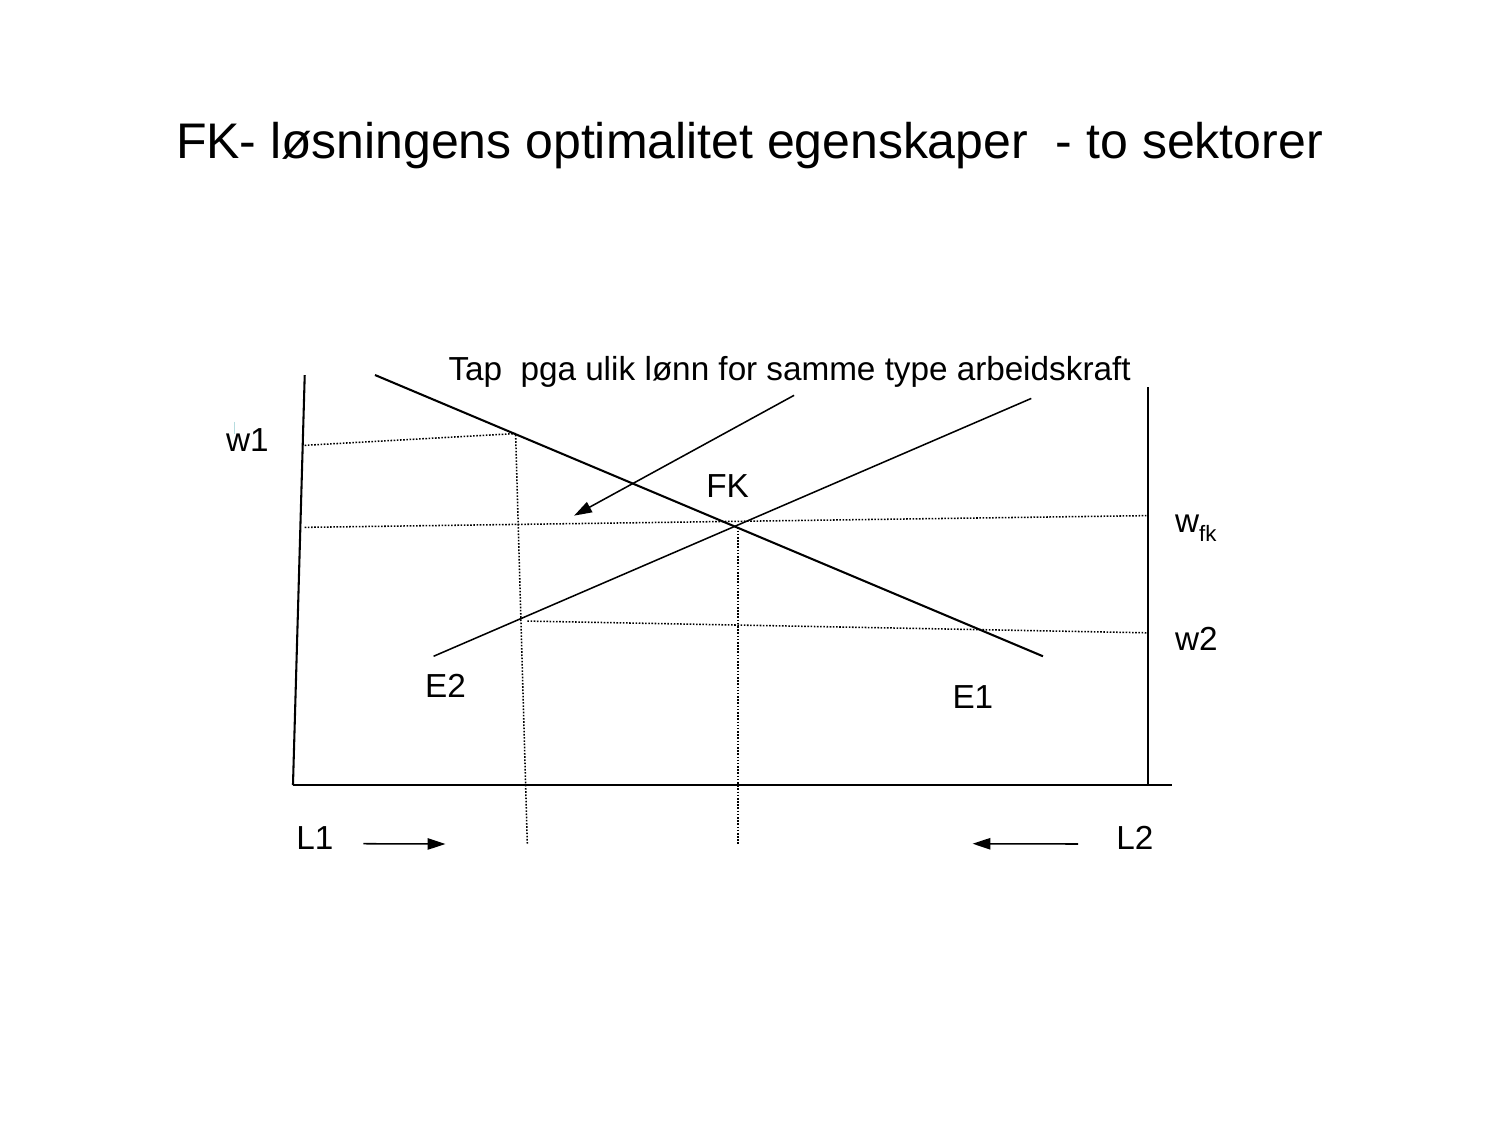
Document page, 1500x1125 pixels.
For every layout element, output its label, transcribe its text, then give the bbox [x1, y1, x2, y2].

text_box Tap pga ulik lønn for samme type arbeidskraft [433, 339, 1155, 396]
text_box w1 [210, 410, 285, 466]
text_box L2 [1101, 808, 1175, 865]
text_box wfk [1160, 492, 1254, 548]
text_box E1 [937, 667, 1042, 724]
title FK- løsningens optimalitet egenskaper - to sektorer [75, 45, 1426, 233]
text_box w2 [1160, 609, 1234, 665]
text_box FK [691, 457, 765, 513]
text_box L1 [281, 808, 355, 865]
text_box E2 [410, 656, 515, 712]
